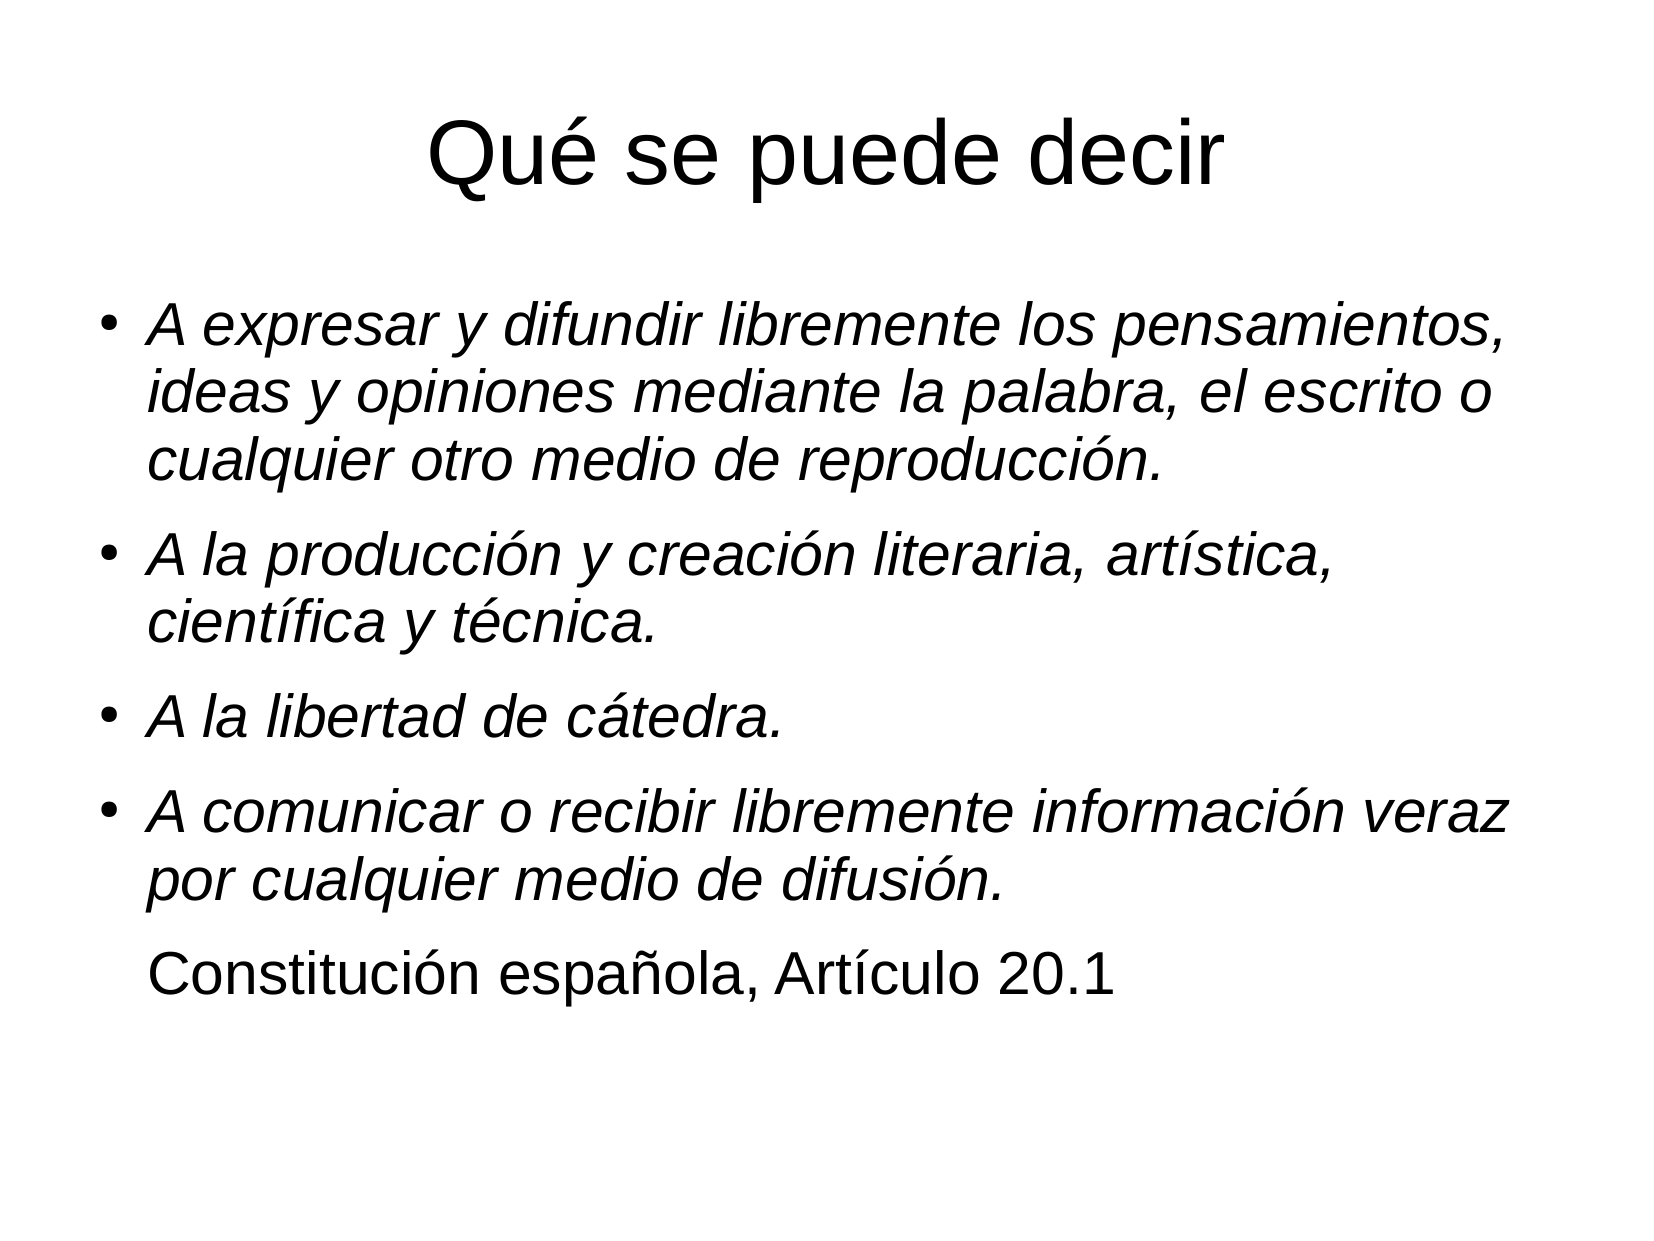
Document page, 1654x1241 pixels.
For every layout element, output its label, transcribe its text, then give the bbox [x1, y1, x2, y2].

list A expresar y difundir libremente los pensamientos, ideas y opiniones mediante la palabra, el escrito o cualquier otro medio de reproducción. A la producción y creación literaria, artística, científica y técnica. A la libertad de cátedra. A comunicar o recibir libremente información veraz por cualquier medio de difusión. Constitución española, Artículo 20.1 [82, 290, 1538, 1010]
title Qué se puede decir [82, 49, 1571, 257]
